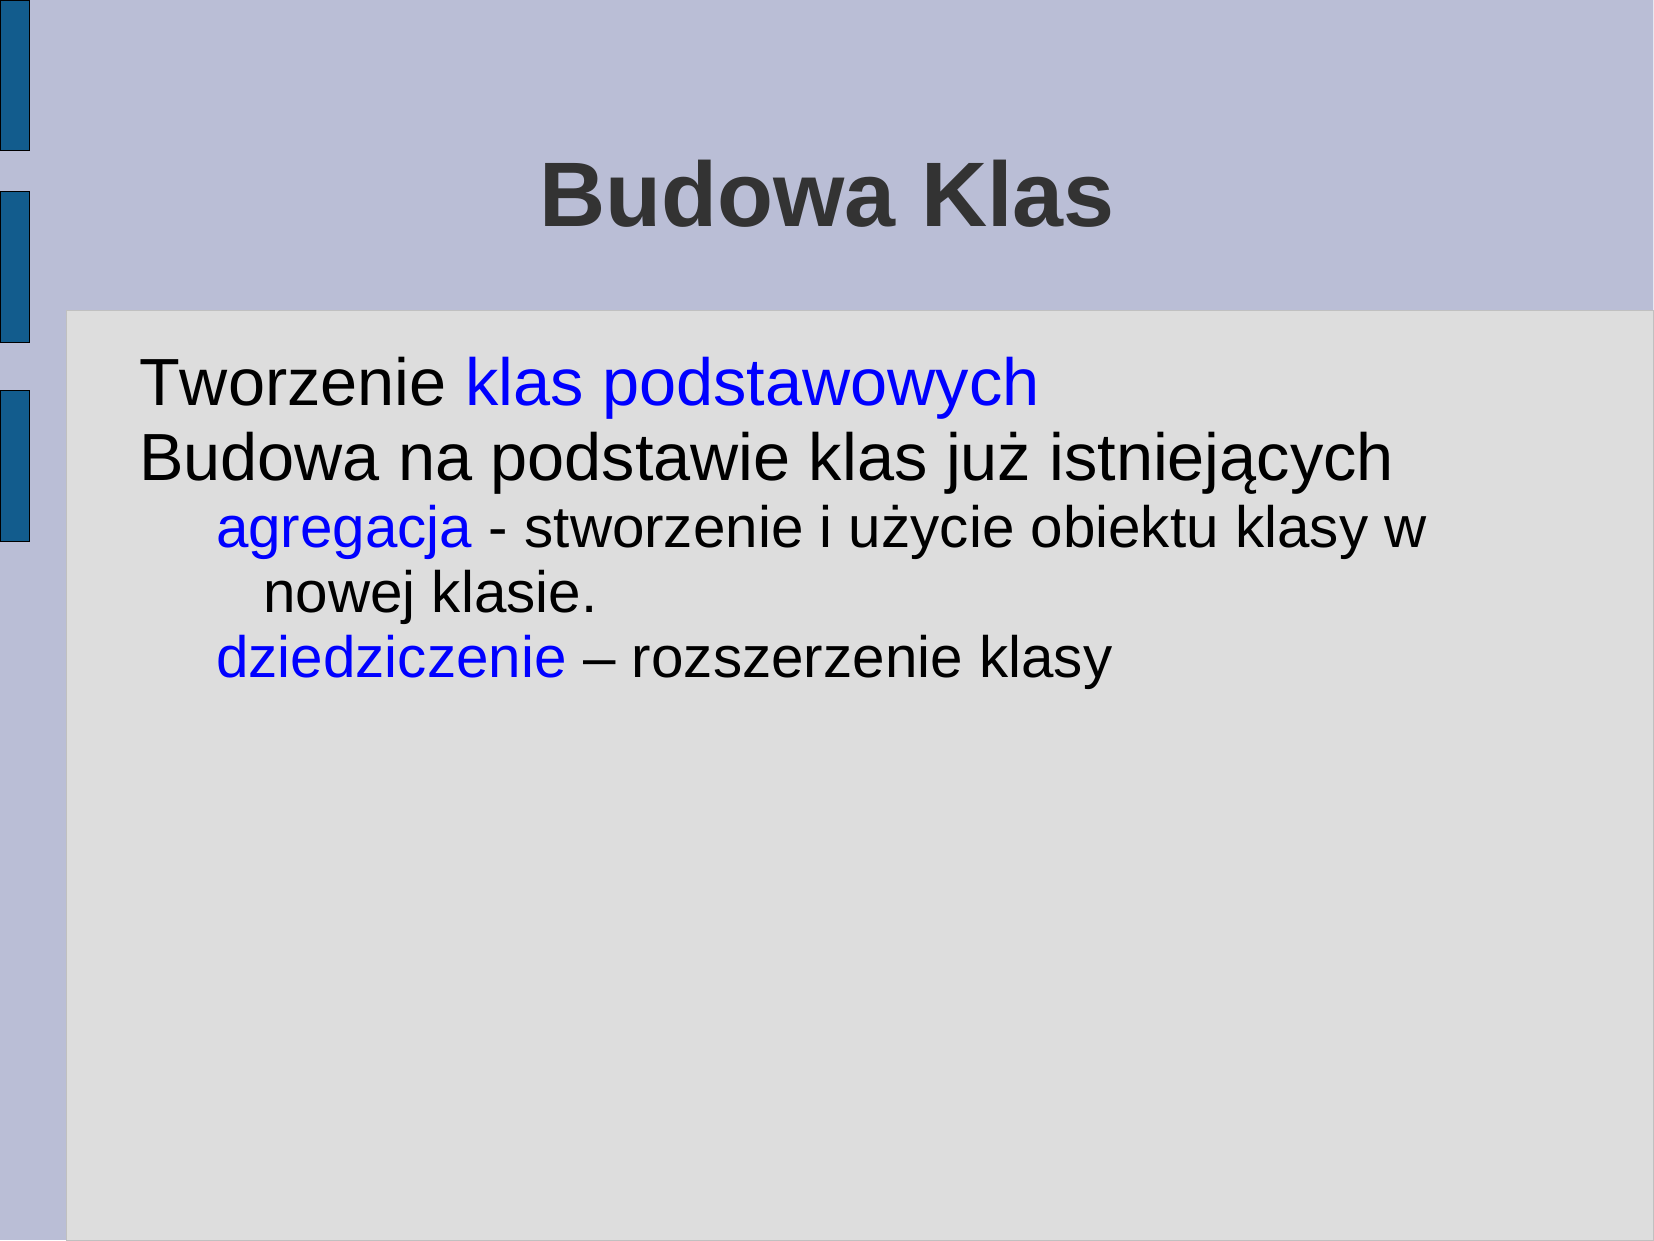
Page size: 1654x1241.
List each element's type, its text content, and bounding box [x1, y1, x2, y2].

list Tworzenie klas podstawowych Budowa na podstawie klas już istniejących agregacja - stworzenie i użycie obiektu klasy w nowej klasie. dziedziczenie – rozszerzenie klasy [121, 344, 1534, 1112]
title Budowa Klas [121, 98, 1534, 291]
